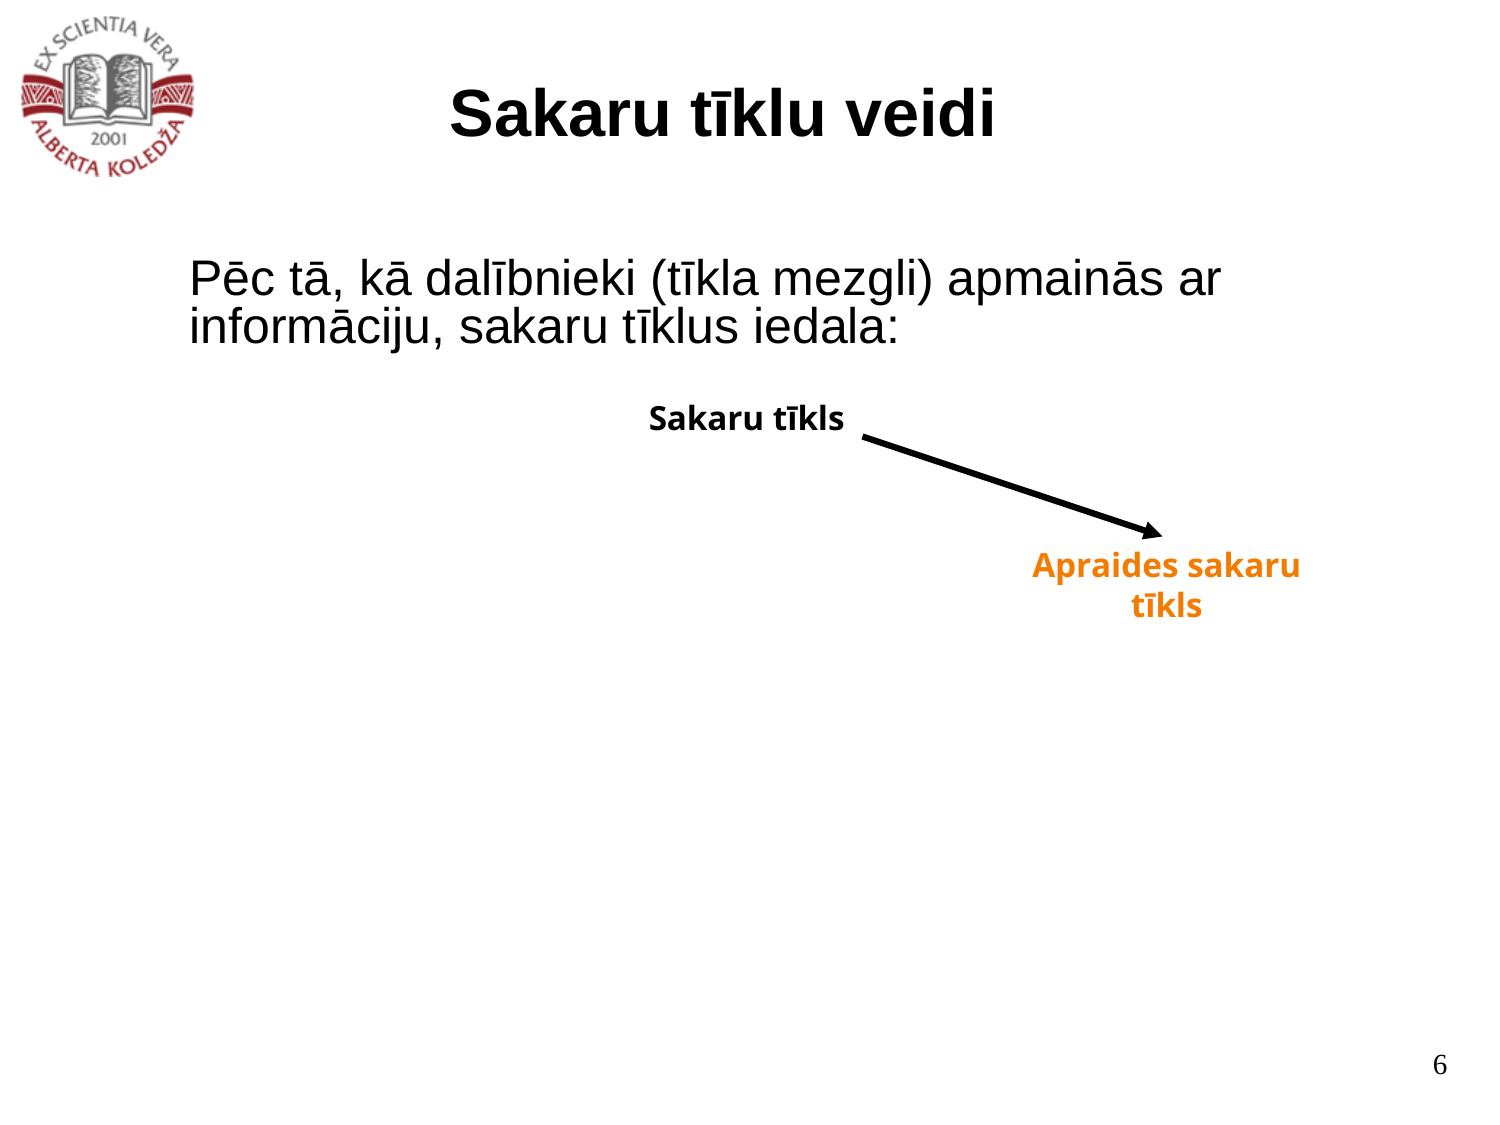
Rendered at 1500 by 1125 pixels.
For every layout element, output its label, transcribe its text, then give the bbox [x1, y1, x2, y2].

text_box <skaitlis> [1312, 1037, 1463, 1101]
picture [21, 16, 194, 177]
list Pēc tā, kā dalībnieki (tīkla mezgli) apmainās ar informāciju, sakaru tīklus iedala: [103, 249, 1397, 1050]
title Sakaru tīklu veidi [50, 62, 1374, 175]
text_box Apraides sakaru tīkls [998, 536, 1336, 632]
text_box Sakaru tīkls [578, 389, 916, 445]
